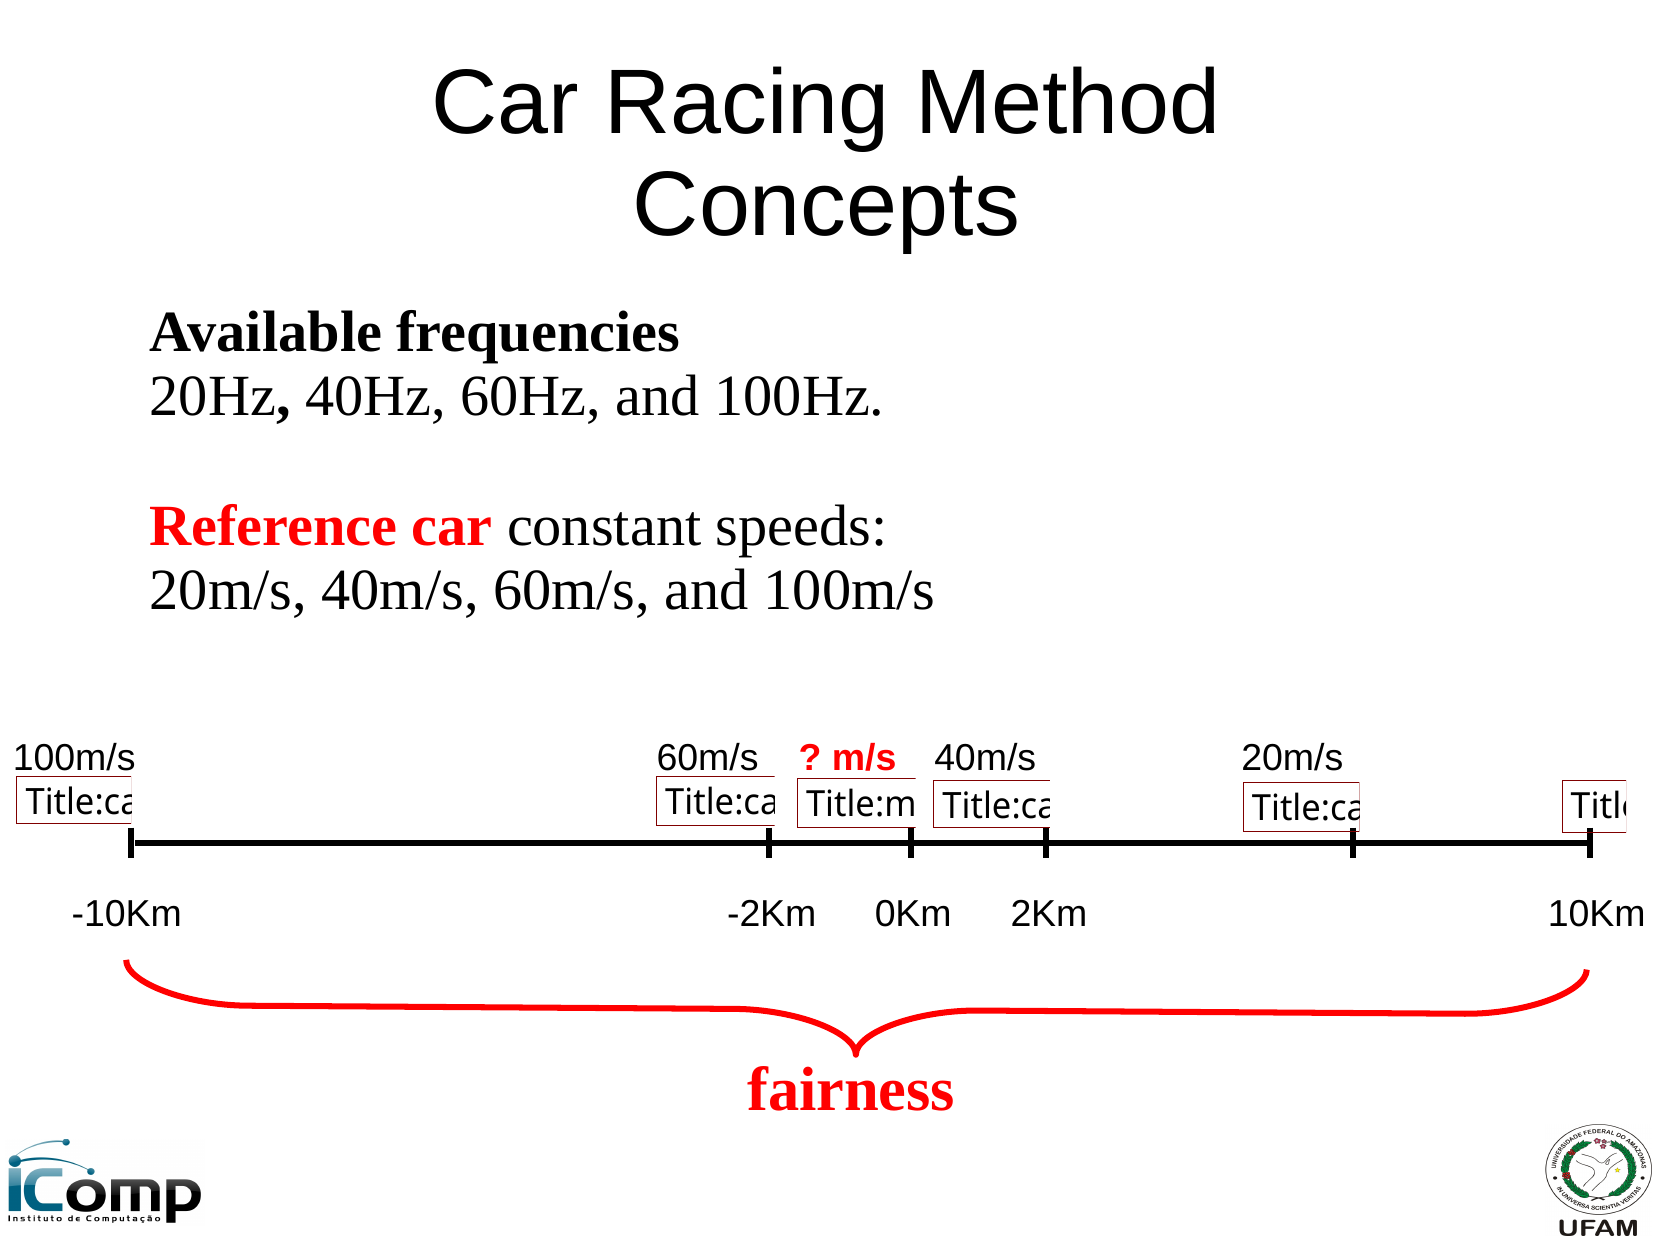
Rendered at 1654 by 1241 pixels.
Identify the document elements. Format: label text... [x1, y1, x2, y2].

picture [1240, 779, 1360, 832]
text_box ? m/s [783, 728, 912, 786]
picture [1559, 777, 1627, 833]
text_box 20m/s [1226, 728, 1359, 786]
text_box -10Km [56, 885, 197, 942]
text_box fairness [732, 1047, 971, 1132]
text_box 10Km [1533, 885, 1654, 942]
picture [931, 786, 1051, 828]
picture [14, 786, 132, 824]
picture [5, 1139, 205, 1226]
text_box -2Km [712, 885, 832, 942]
text_box 60m/s [641, 728, 774, 786]
picture [653, 773, 775, 826]
title Car Racing Method Concepts [82, 49, 1571, 257]
text_box Available frequencies 20Hz, 40Hz, 60Hz, and 100Hz. Reference car constant speeds: 20m/s, 40m/s, 60m/s, and 100m/s [135, 291, 951, 633]
text_box 40m/s [919, 728, 1052, 786]
picture [794, 775, 916, 828]
text_box 100m/s [0, 728, 151, 786]
text_box 0Km [860, 885, 967, 942]
picture [1545, 1124, 1652, 1236]
text_box 2Km [995, 885, 1103, 942]
